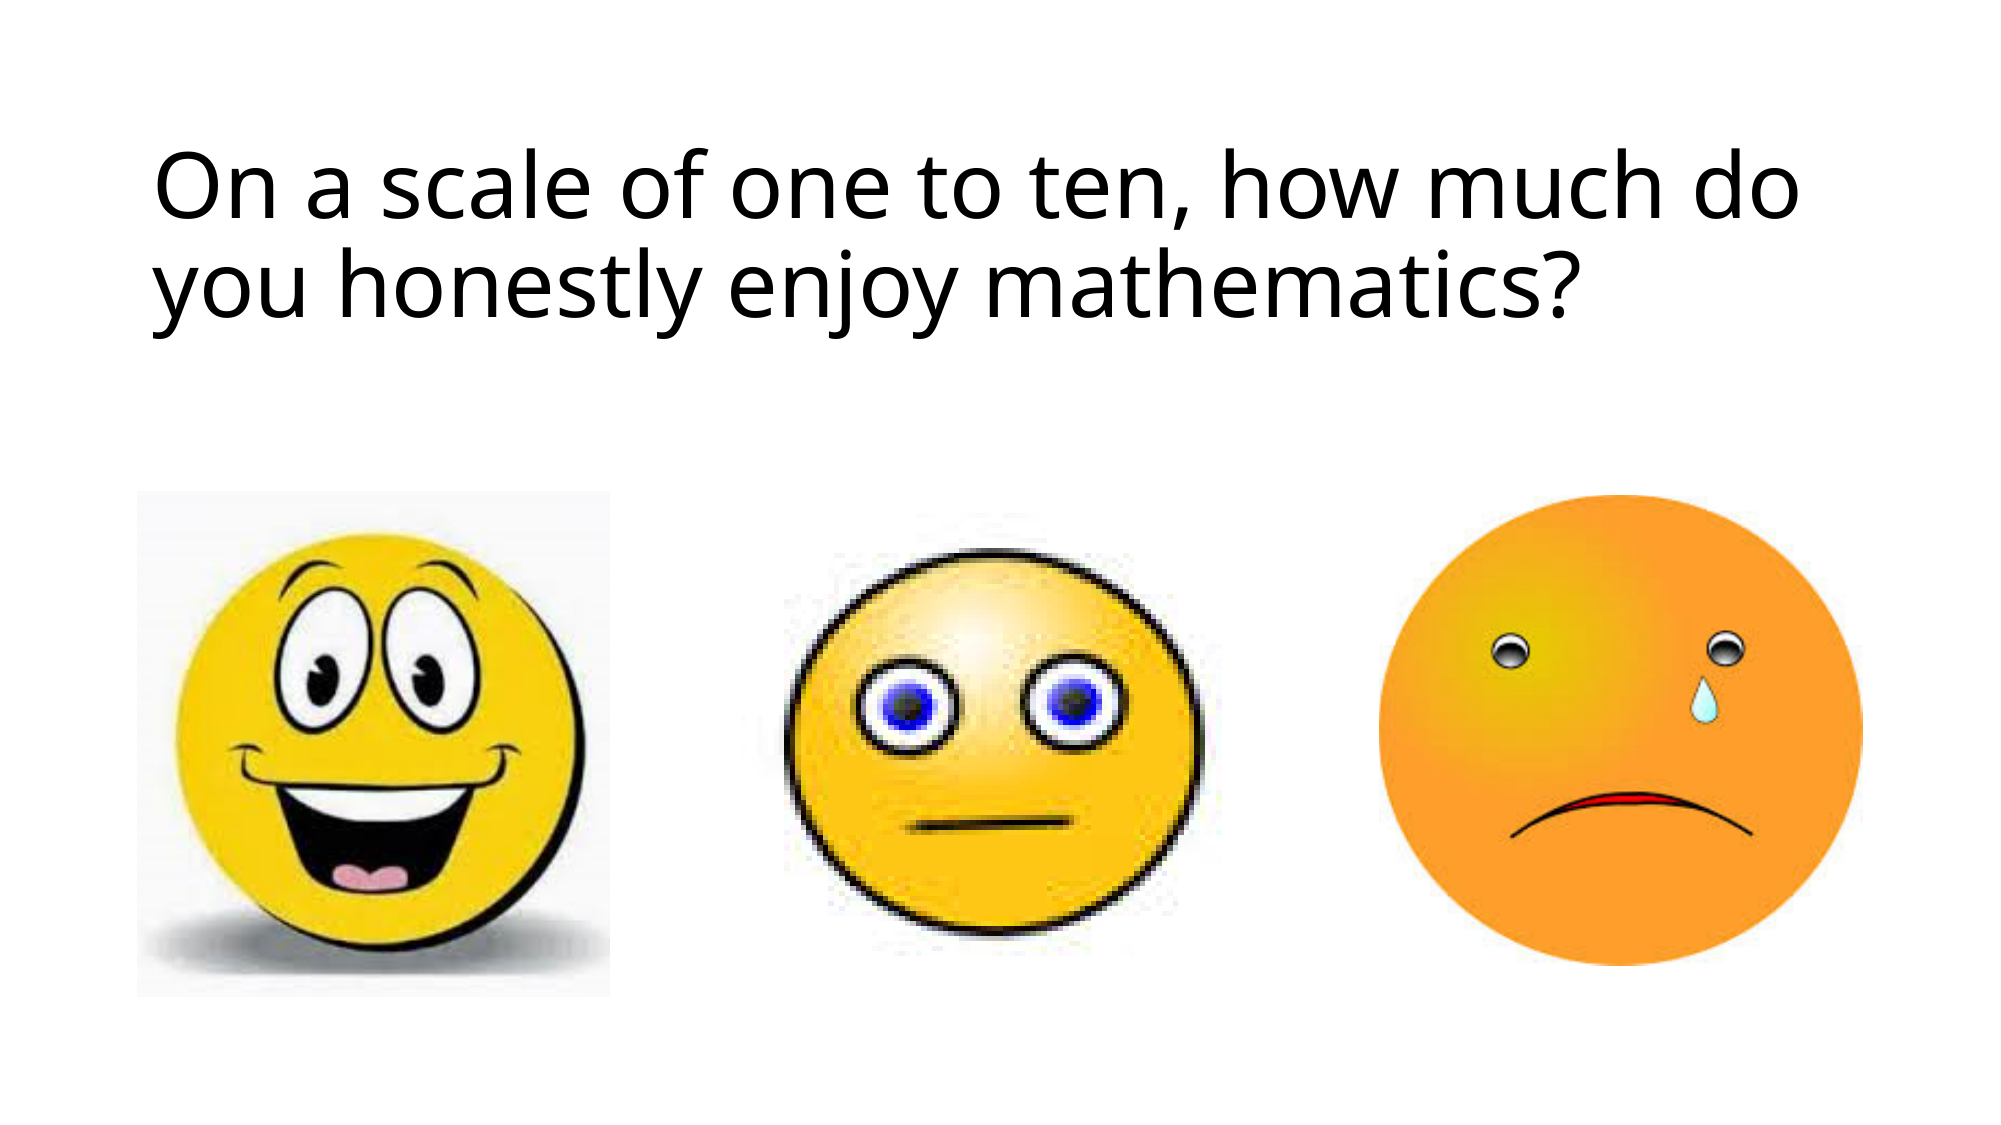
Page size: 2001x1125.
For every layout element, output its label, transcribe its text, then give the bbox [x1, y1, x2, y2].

picture [1379, 495, 1863, 966]
picture [137, 433, 1359, 1123]
title On a scale of one to ten, how much do you honestly enjoy mathematics? [137, 95, 1863, 492]
